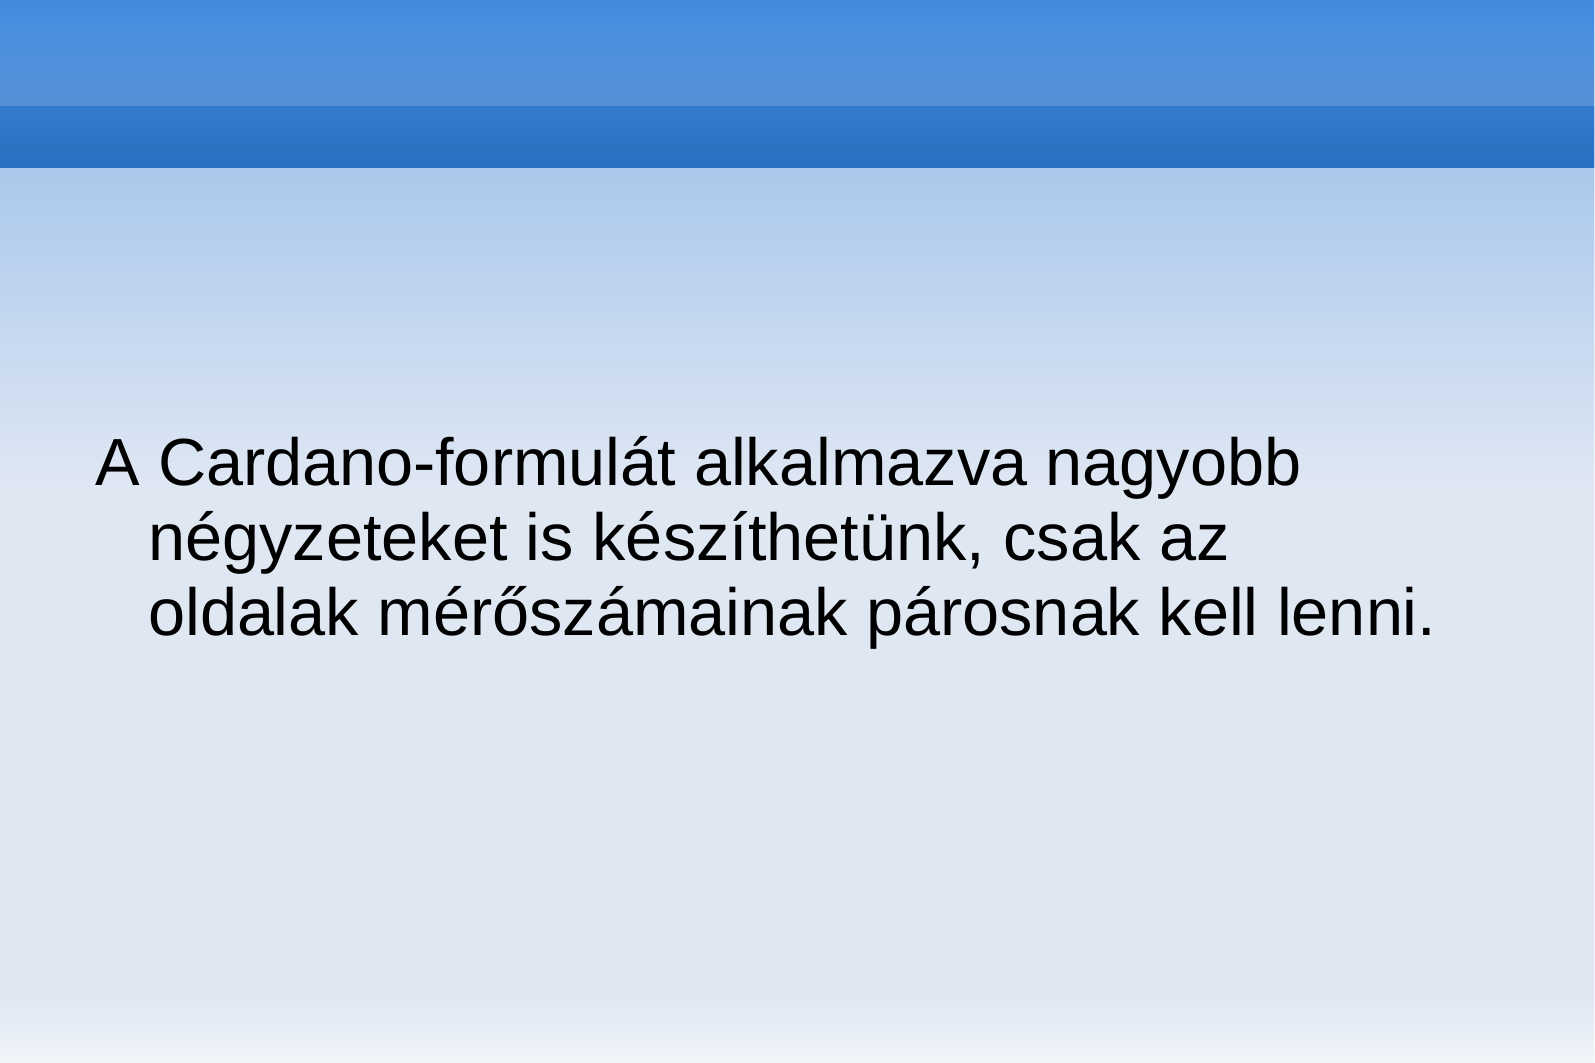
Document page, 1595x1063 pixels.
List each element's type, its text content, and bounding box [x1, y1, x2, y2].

picture [0, 0, 1595, 1063]
list A Cardano-formulát alkalmazva nagyobb négyzeteket is készíthetünk, csak az oldalak mérőszámainak párosnak kell lenni. [77, 425, 1442, 746]
